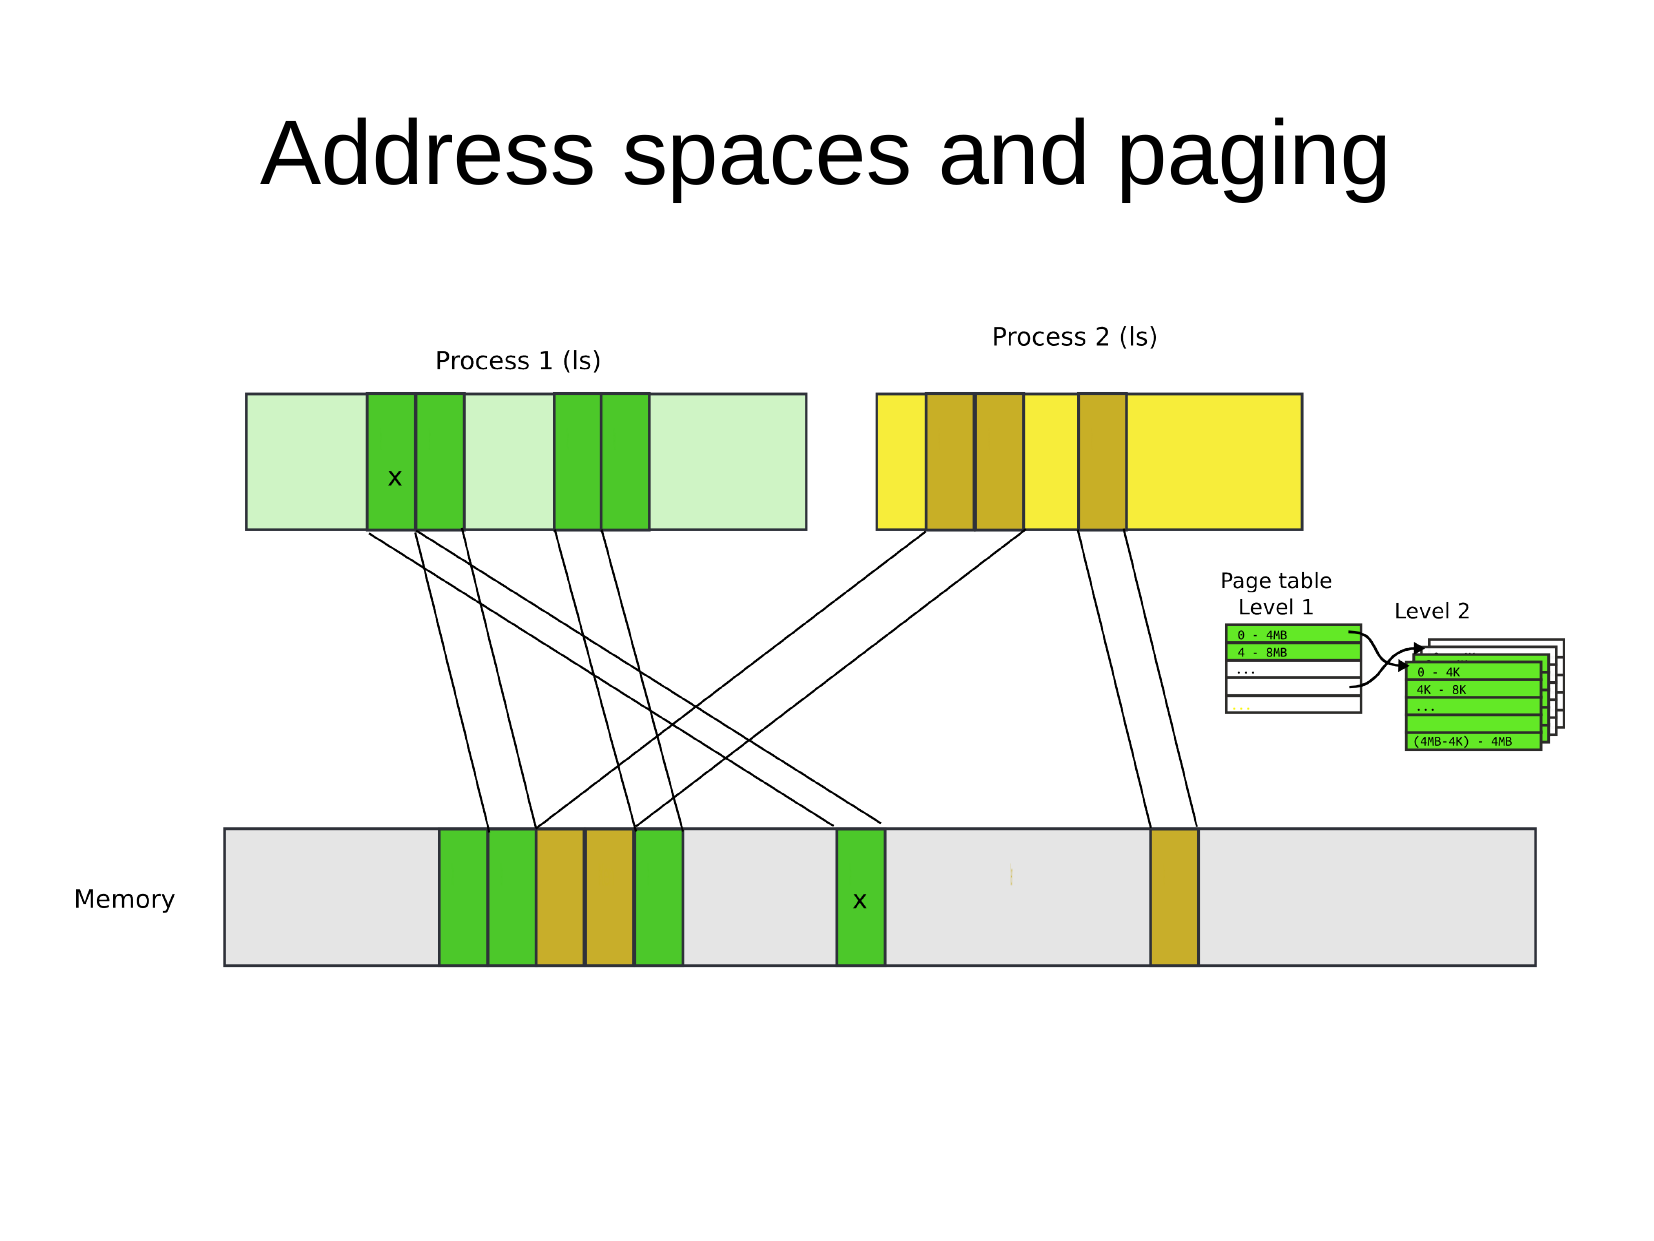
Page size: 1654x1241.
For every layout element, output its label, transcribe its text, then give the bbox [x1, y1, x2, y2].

title Address spaces and paging [82, 49, 1571, 257]
picture [76, 326, 1565, 973]
